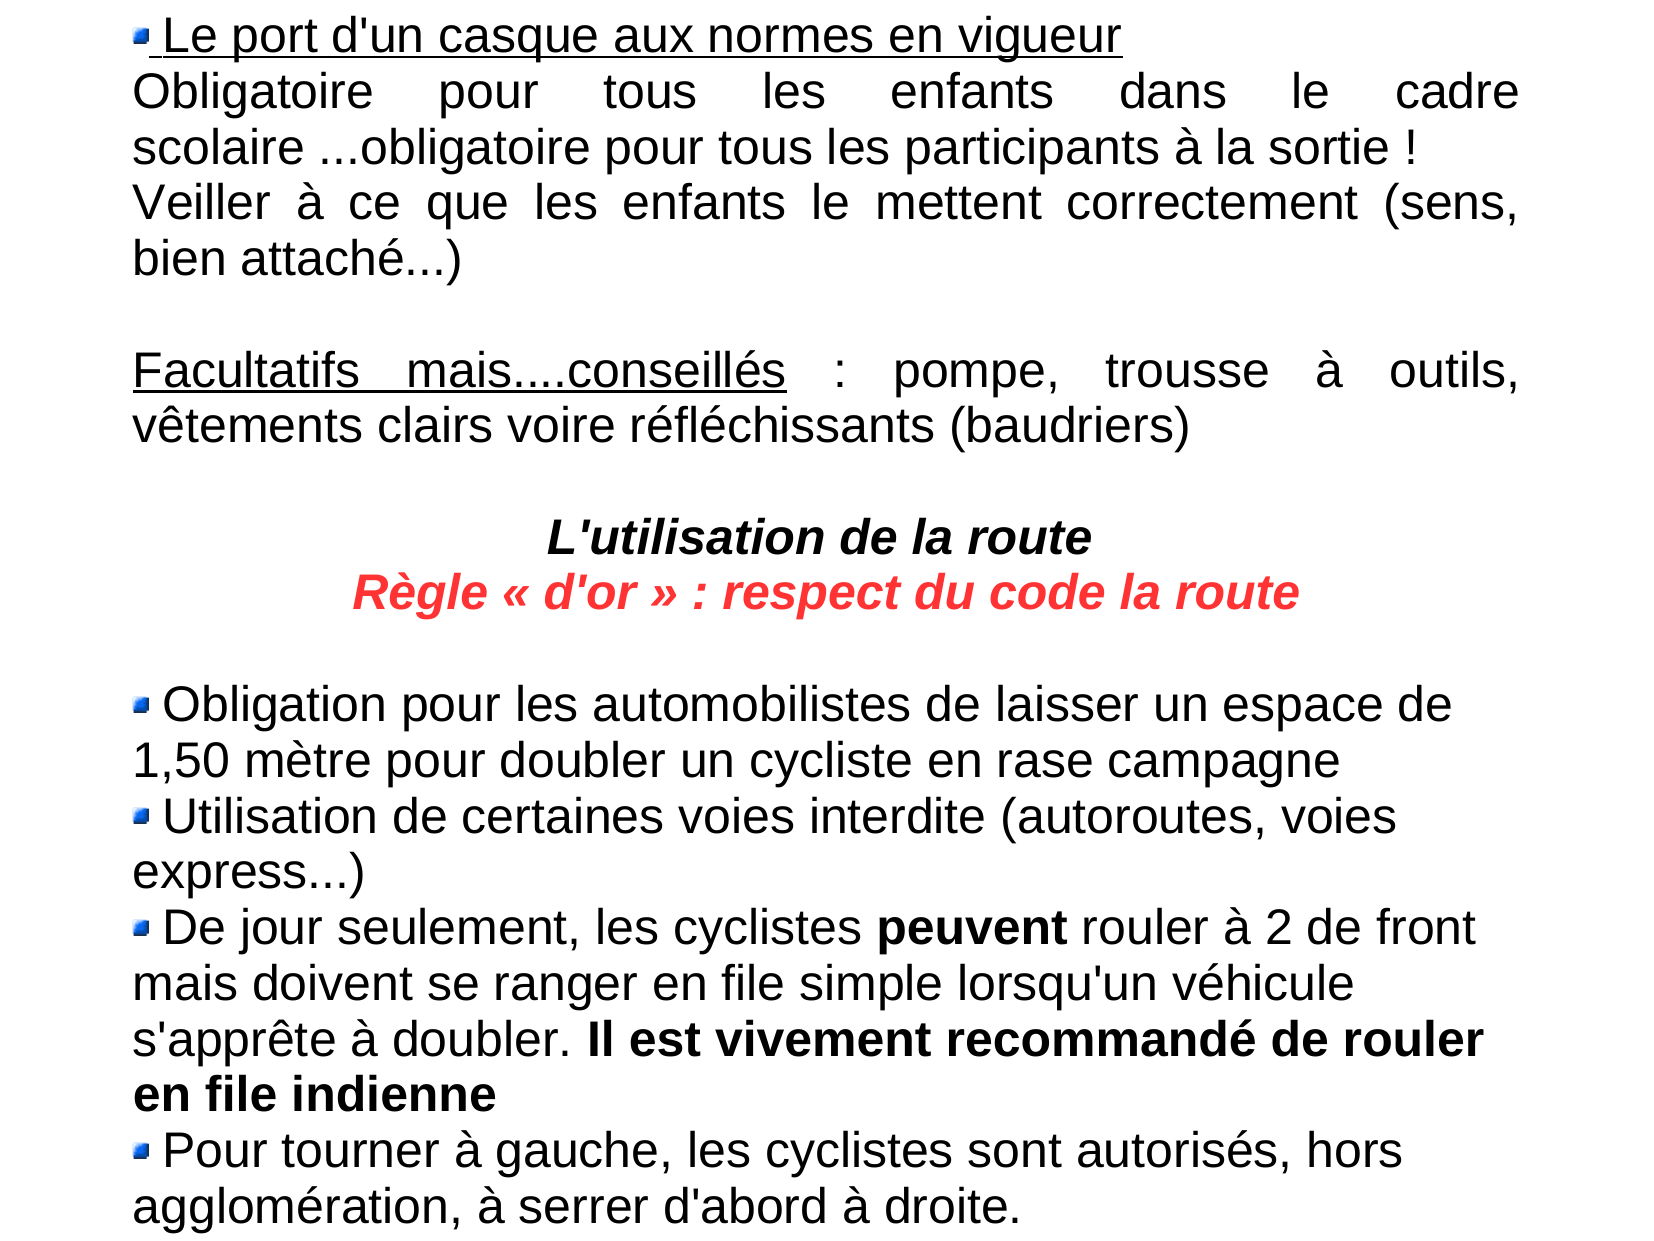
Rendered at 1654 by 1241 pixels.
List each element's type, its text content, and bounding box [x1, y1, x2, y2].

text_box Le port d'un casque aux normes en vigueur Obligatoire pour tous les enfants dans le cadre scolaire ...obligatoire pour tous les participants à la sortie ! Veiller à ce que les enfants le mettent correctement (sens, bien attaché...) Facultatifs mais....conseillés : pompe, trousse à outils, vêtements clairs voire réfléchissants (baudriers) L'utilisation de la route Règle « d'or » : respect du code la route Obligation pour les automobilistes de laisser un espace de 1,50 mètre pour doubler un cycliste en rase campagne Utilisation de certaines voies interdite (autoroutes, voies express...) De jour seulement, les cyclistes peuvent rouler à 2 de front mais doivent se ranger en file simple lorsqu'un véhicule s'apprête à doubler. Il est vivement recommandé de rouler en file indienne Pour tourner à gauche, les cyclistes sont autorisés, hors agglomération, à serrer d'abord à droite. [118, 0, 1536, 1241]
